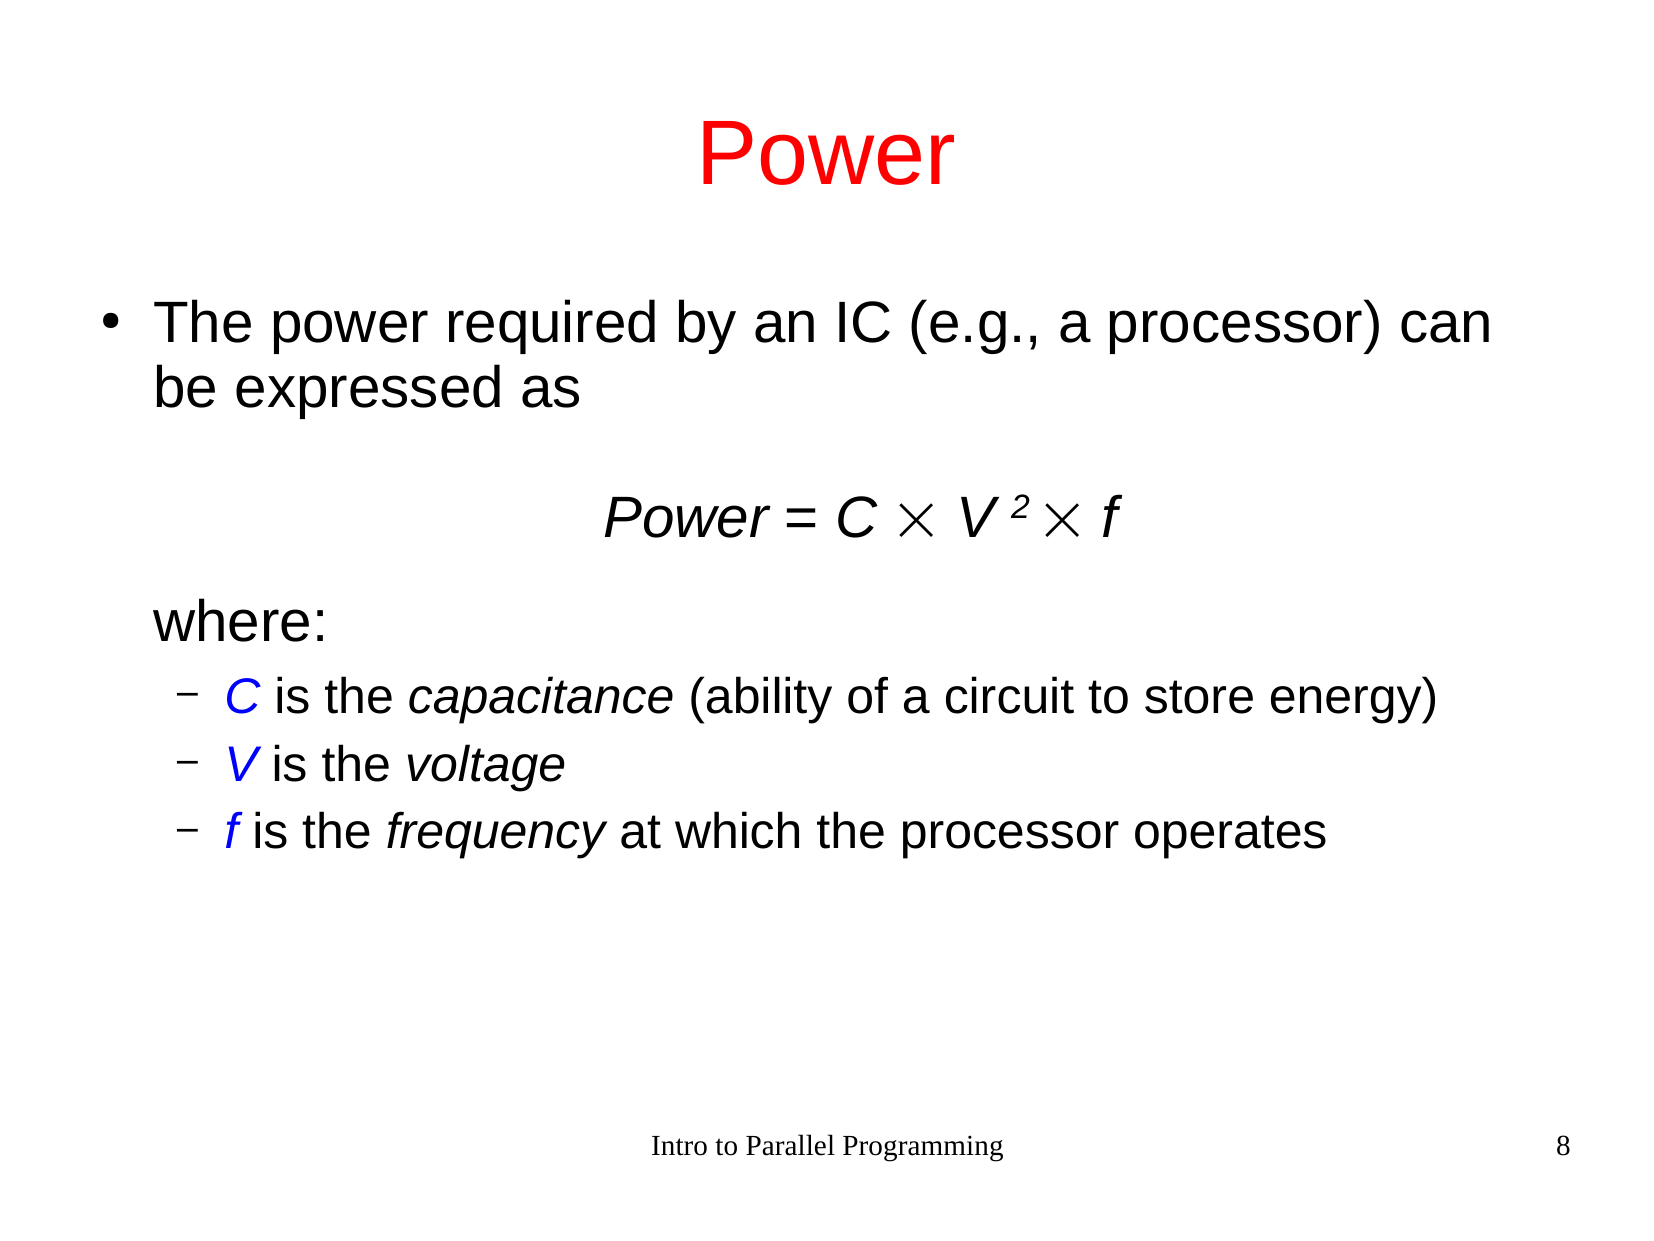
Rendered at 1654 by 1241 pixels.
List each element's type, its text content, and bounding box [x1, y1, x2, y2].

list The power required by an IC (e.g., a processor) can be expressed as Power = C ´ V 2 ´ f where: C is the capacitance (ability of a circuit to store energy) V is the voltage f is the frequency at which the processor operates [82, 290, 1571, 1109]
title Power [82, 49, 1571, 257]
